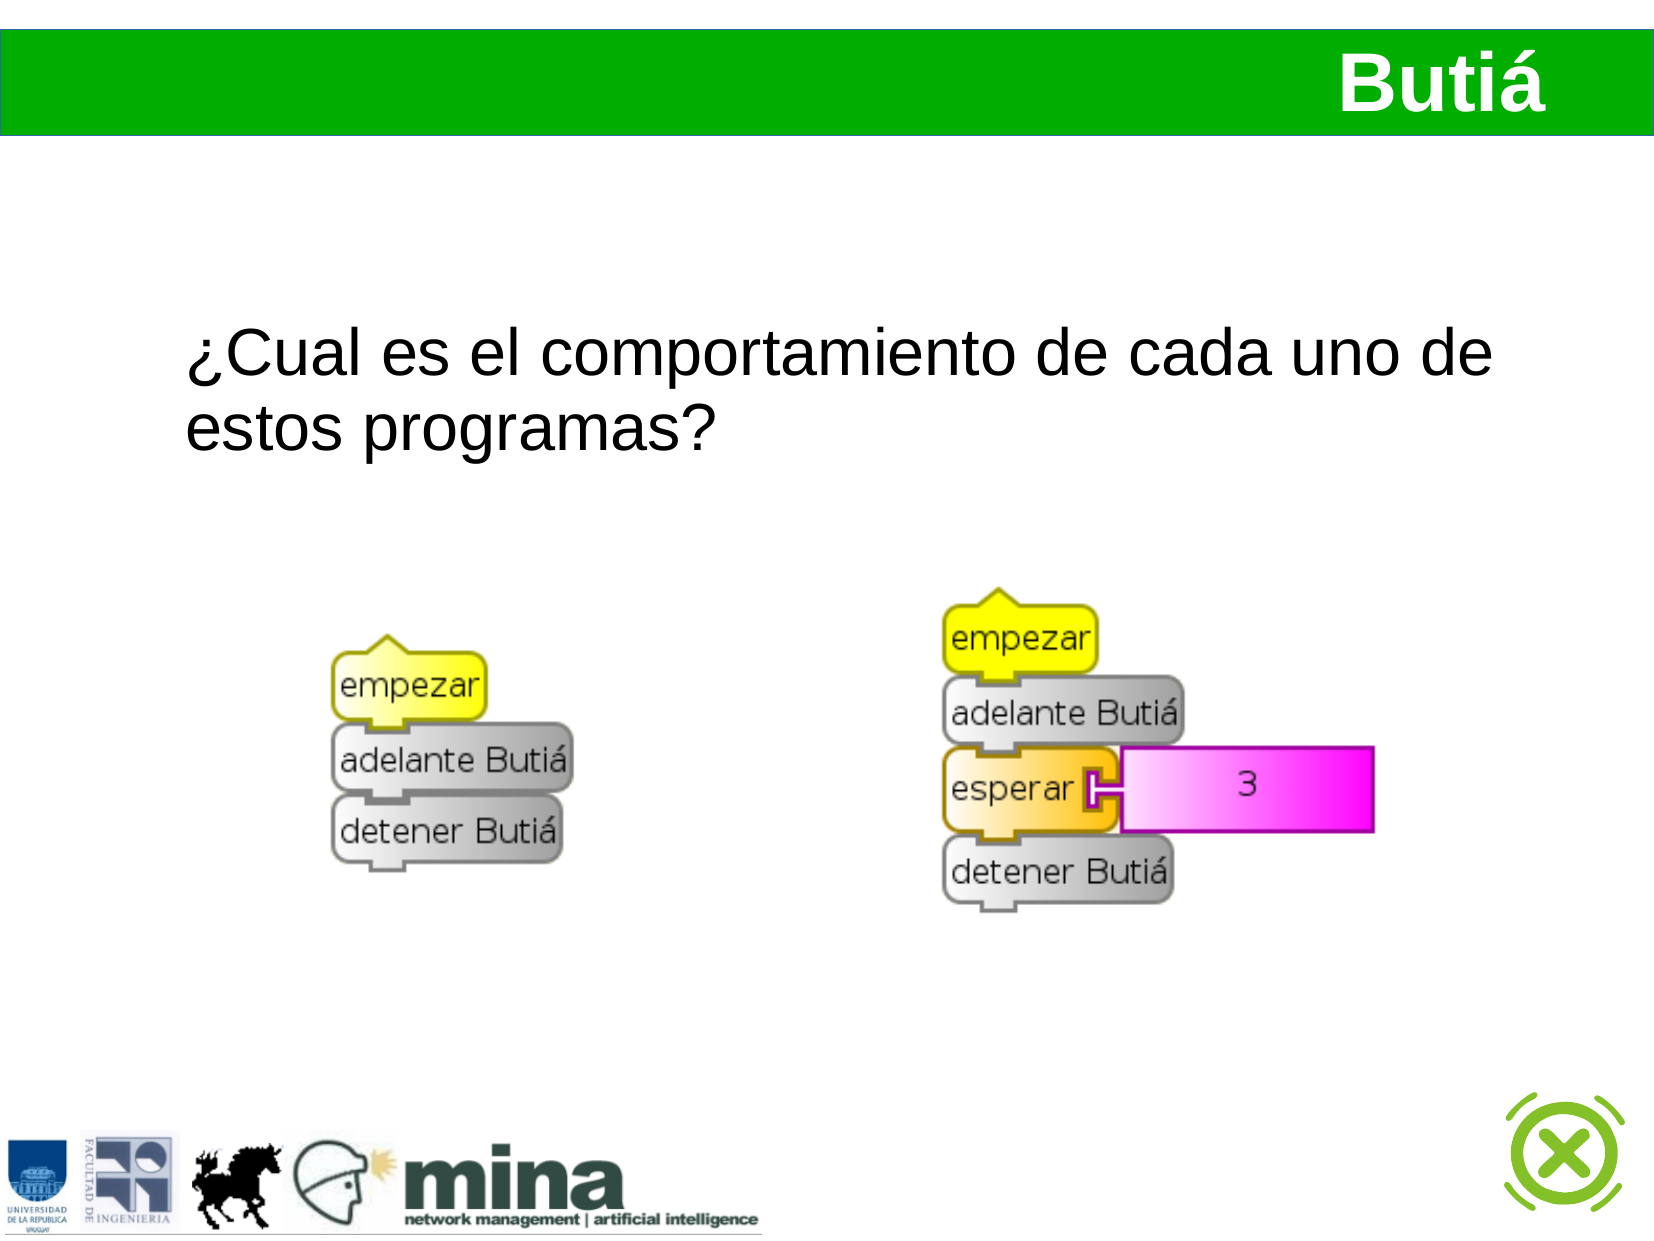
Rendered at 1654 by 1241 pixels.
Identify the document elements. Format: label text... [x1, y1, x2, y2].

picture [5, 1130, 762, 1235]
picture [296, 622, 616, 901]
picture [1504, 1092, 1625, 1212]
list ¿Cual es el comportamiento de cada uno de estos programas? [114, 315, 1567, 486]
picture [880, 573, 1411, 931]
